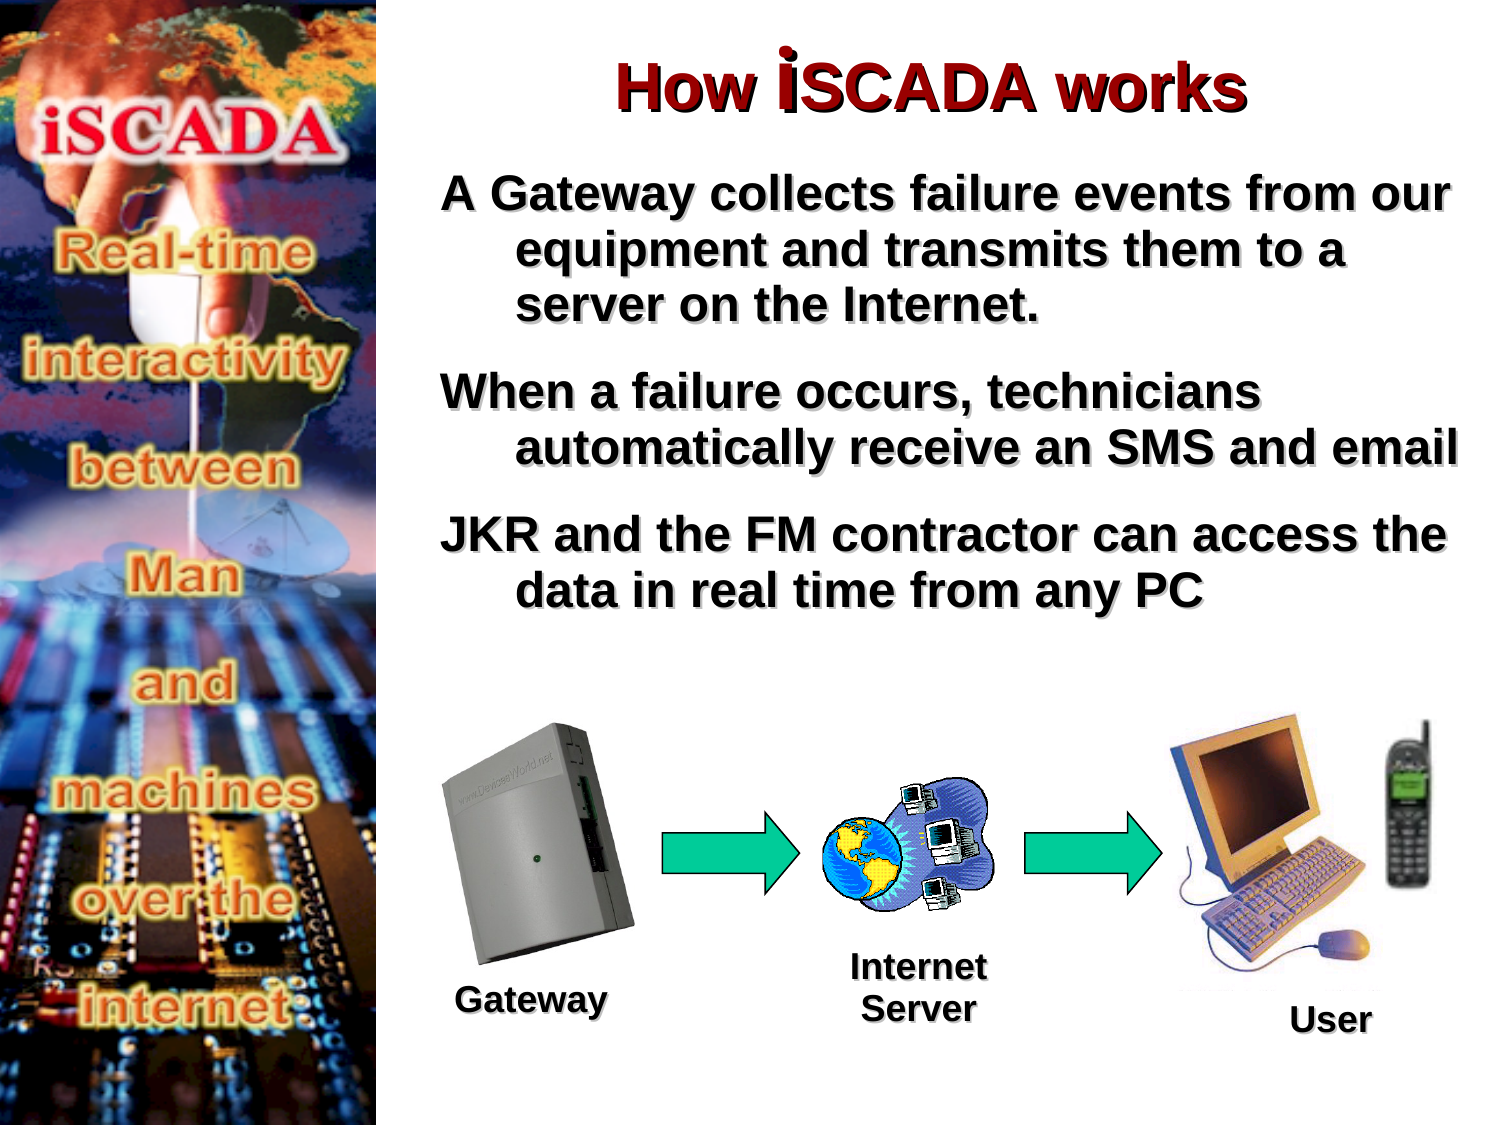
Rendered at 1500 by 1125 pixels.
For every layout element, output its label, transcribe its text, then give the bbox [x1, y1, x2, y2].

text_box User [1224, 990, 1438, 1049]
text_box How iSCADA works [412, 12, 1451, 142]
text_box Internet Server [812, 937, 1026, 1038]
picture [438, 718, 638, 969]
picture [1384, 718, 1437, 894]
text_box A Gateway collects failure events from our equipment and transmits them to a server on the Internet. When a failure occurs, technicians automatically receive an SMS and email JKR and the FM contractor can access the data in real time from any PC [424, 157, 1500, 713]
picture [812, 775, 1007, 920]
chart [1161, 713, 1383, 991]
picture [0, 0, 376, 1125]
text_box Gateway [425, 971, 638, 1029]
